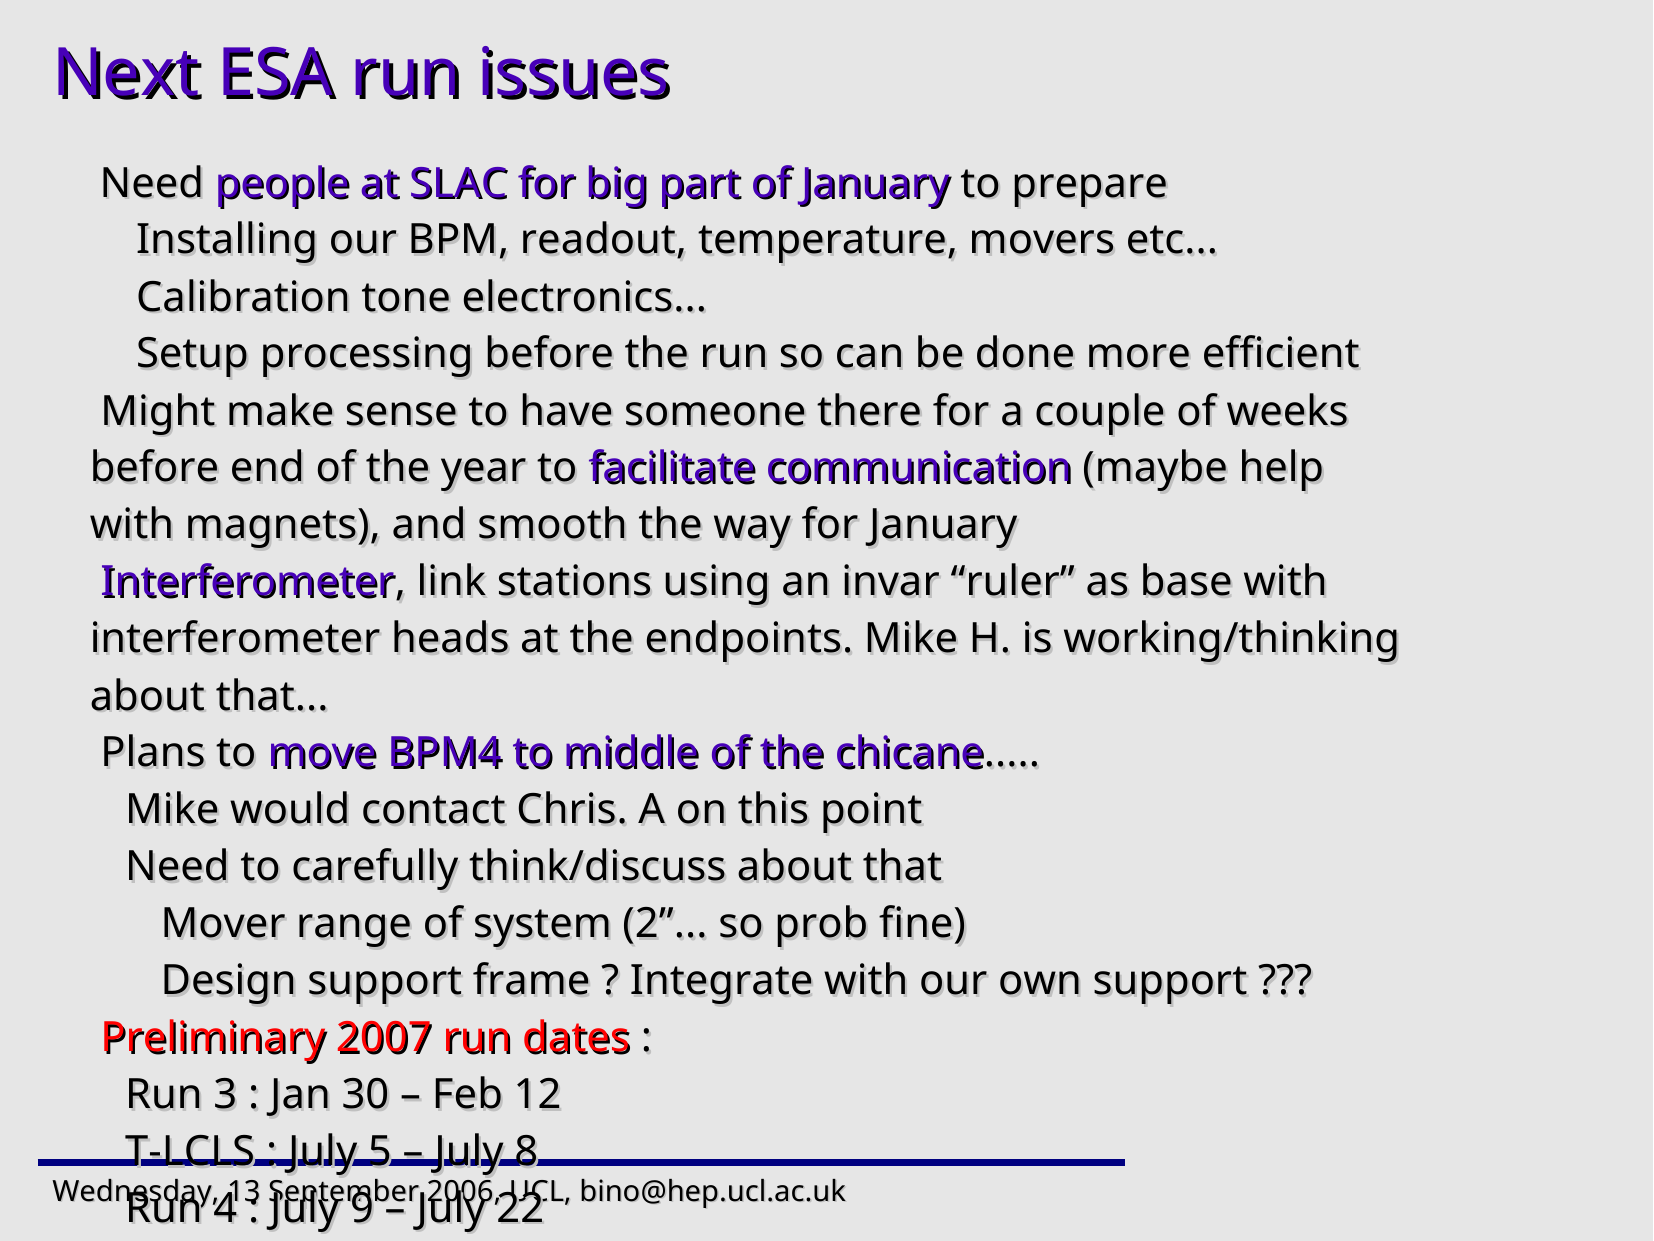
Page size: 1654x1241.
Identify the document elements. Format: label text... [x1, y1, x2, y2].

text_box Wednesday, 13 September 2006, UCL, bino@hep.ucl.ac.uk [37, 1162, 901, 1213]
text_box Need people at SLAC for big part of January to prepare Installing our BPM, readout, temperature, movers etc... Calibration tone electronics... Setup processing before the run so can be done more efficient Might make sense to have someone there for a couple of weeks before end of the year to facilitate communication (maybe help with magnets), and smooth the way for January Interferometer, link stations using an invar “ruler” as base with interferometer heads at the endpoints. Mike H. is working/thinking about that... Plans to move BPM4 to middle of the chicane..... Mike would contact Chris. A on this point Need to carefully think/discuss about that Mover range of system (2”... so prob fine) Design support frame ? Integrate with our own support ??? Preliminary 2007 run dates : Run 3 : Jan 30 – Feb 12 T-LCLS : July 5 – July 8 Run 4 : July 9 – July 22 [75, 144, 1426, 1115]
text_box Next ESA run issues [37, 17, 1613, 113]
